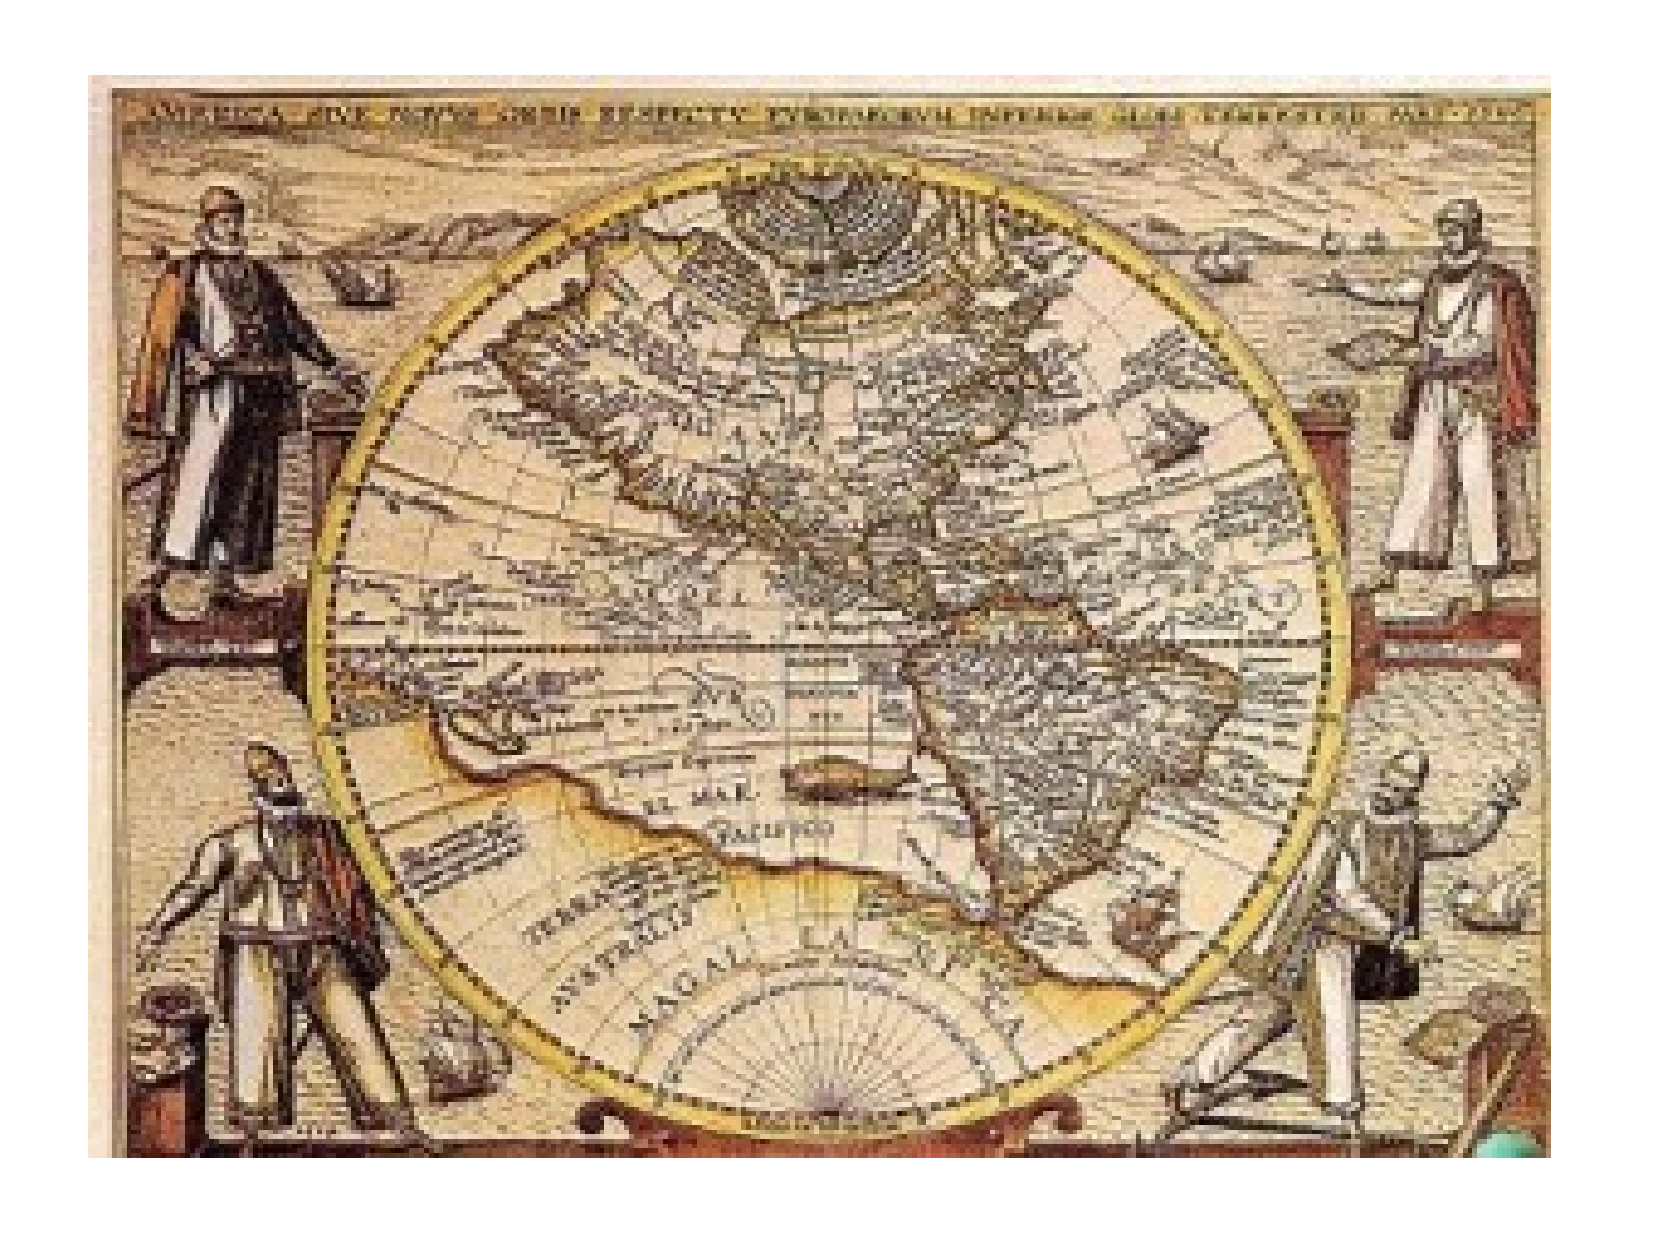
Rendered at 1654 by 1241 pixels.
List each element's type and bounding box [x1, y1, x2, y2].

picture [88, 75, 1551, 1158]
